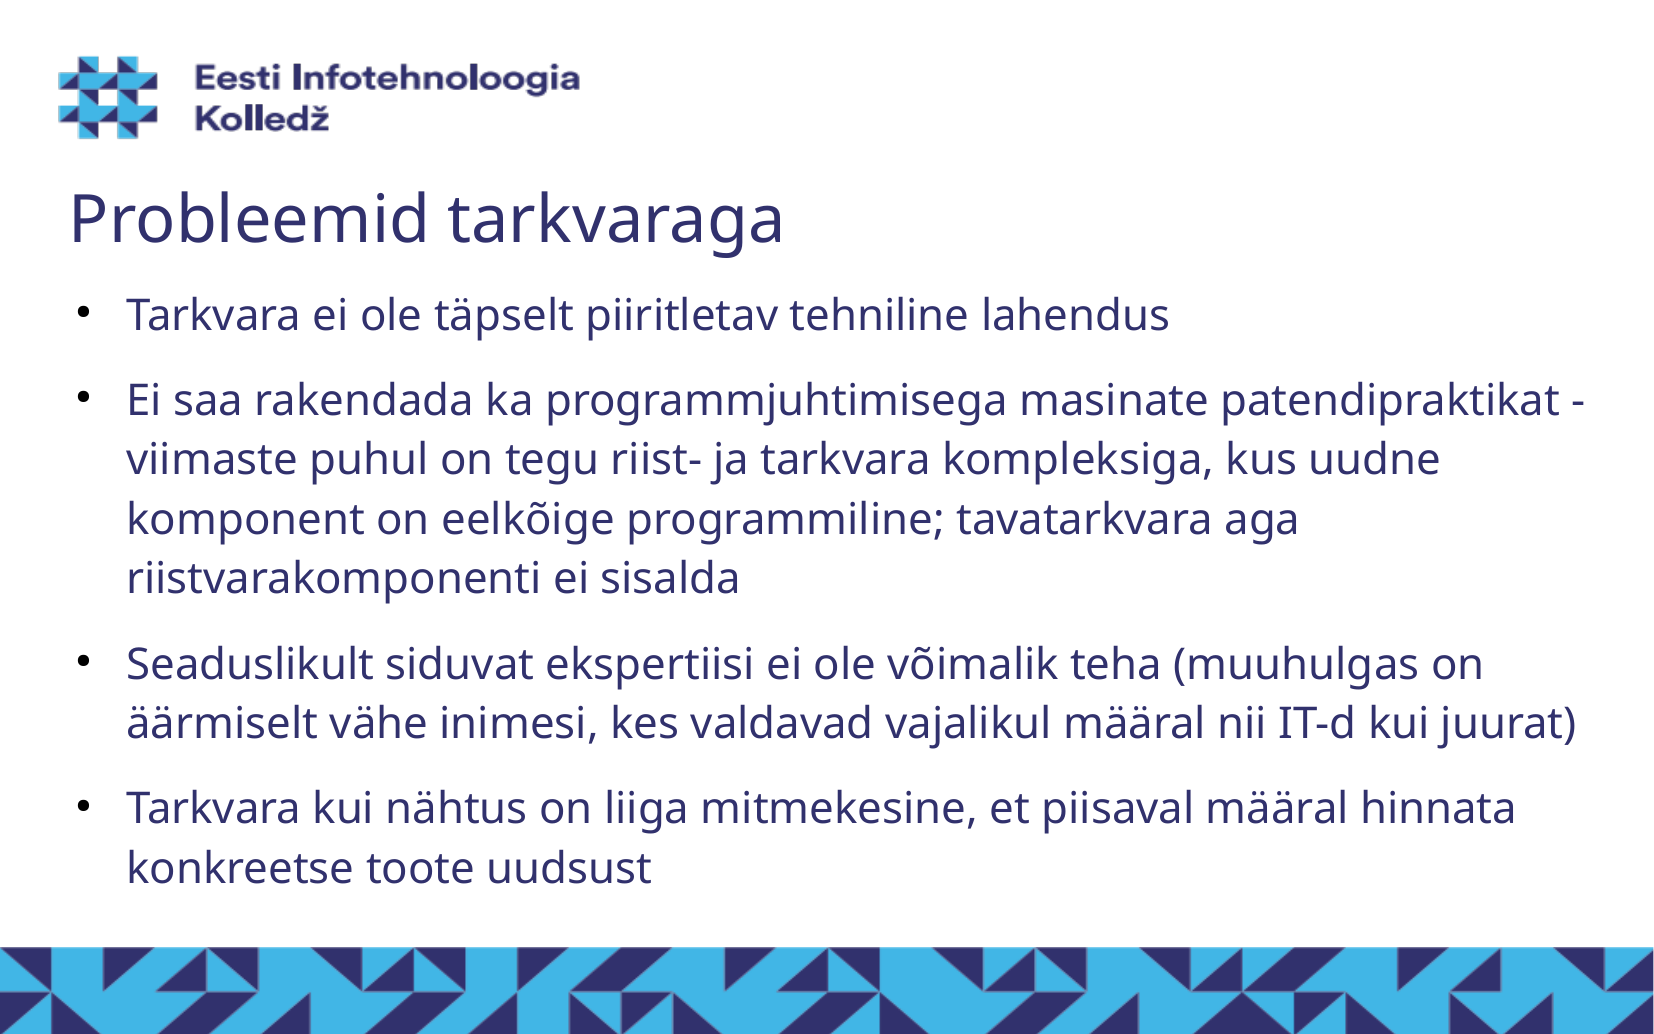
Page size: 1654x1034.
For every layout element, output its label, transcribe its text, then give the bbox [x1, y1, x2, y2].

title Probleemid tarkvaraga [68, 147, 1536, 283]
list Tarkvara ei ole täpselt piiritletav tehniline lahendus Ei saa rakendada ka programmjuhtimisega masinate patendipraktikat - viimaste puhul on tegu riist- ja tarkvara kompleksiga, kus uudne komponent on eelkõige programmiline; tavatarkvara aga riistvarakomponenti ei sisalda Seaduslikult siduvat ekspertiisi ei ole võimalik teha (muuhulgas on äärmiselt vähe inimesi, kes valdavad vajalikul määral nii IT-d kui juurat) Tarkvara kui nähtus on liiga mitmekesine, et piisaval määral hinnata konkreetse toote uudsust [59, 283, 1595, 936]
